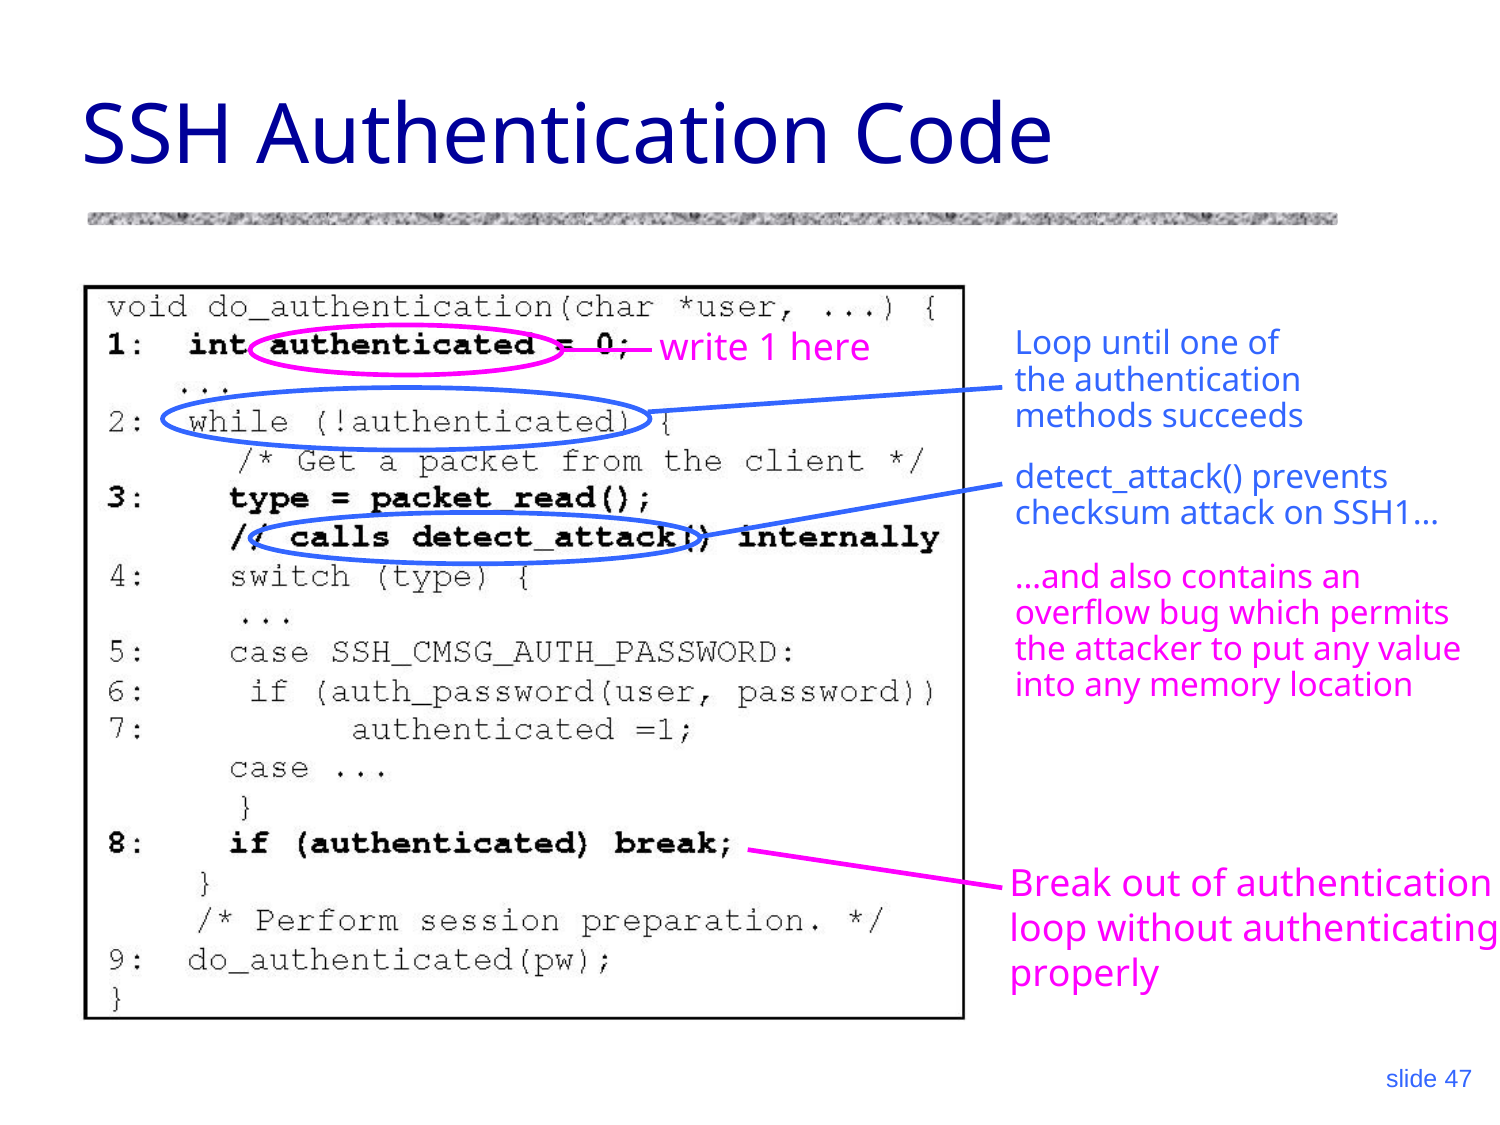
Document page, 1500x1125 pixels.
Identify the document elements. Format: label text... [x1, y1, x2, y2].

text_box detect_attack() prevents checksum attack on SSH1… [1000, 458, 1455, 538]
text_box Break out of authentication loop without authenticating properly [994, 859, 1500, 1002]
picture [166, 390, 647, 447]
title SSH Authentication Code [66, 37, 1342, 188]
text_box Loop until one of the authentication methods succeeds [999, 324, 1320, 441]
picture [253, 515, 697, 561]
text_box …and also contains an overflow bug which permits the attacker to put any value into any memory location [999, 558, 1478, 711]
picture [66, 273, 980, 1033]
text_box write 1 here [644, 314, 887, 376]
picture [87, 212, 1338, 226]
text_box slide <number> [1174, 1025, 1488, 1101]
